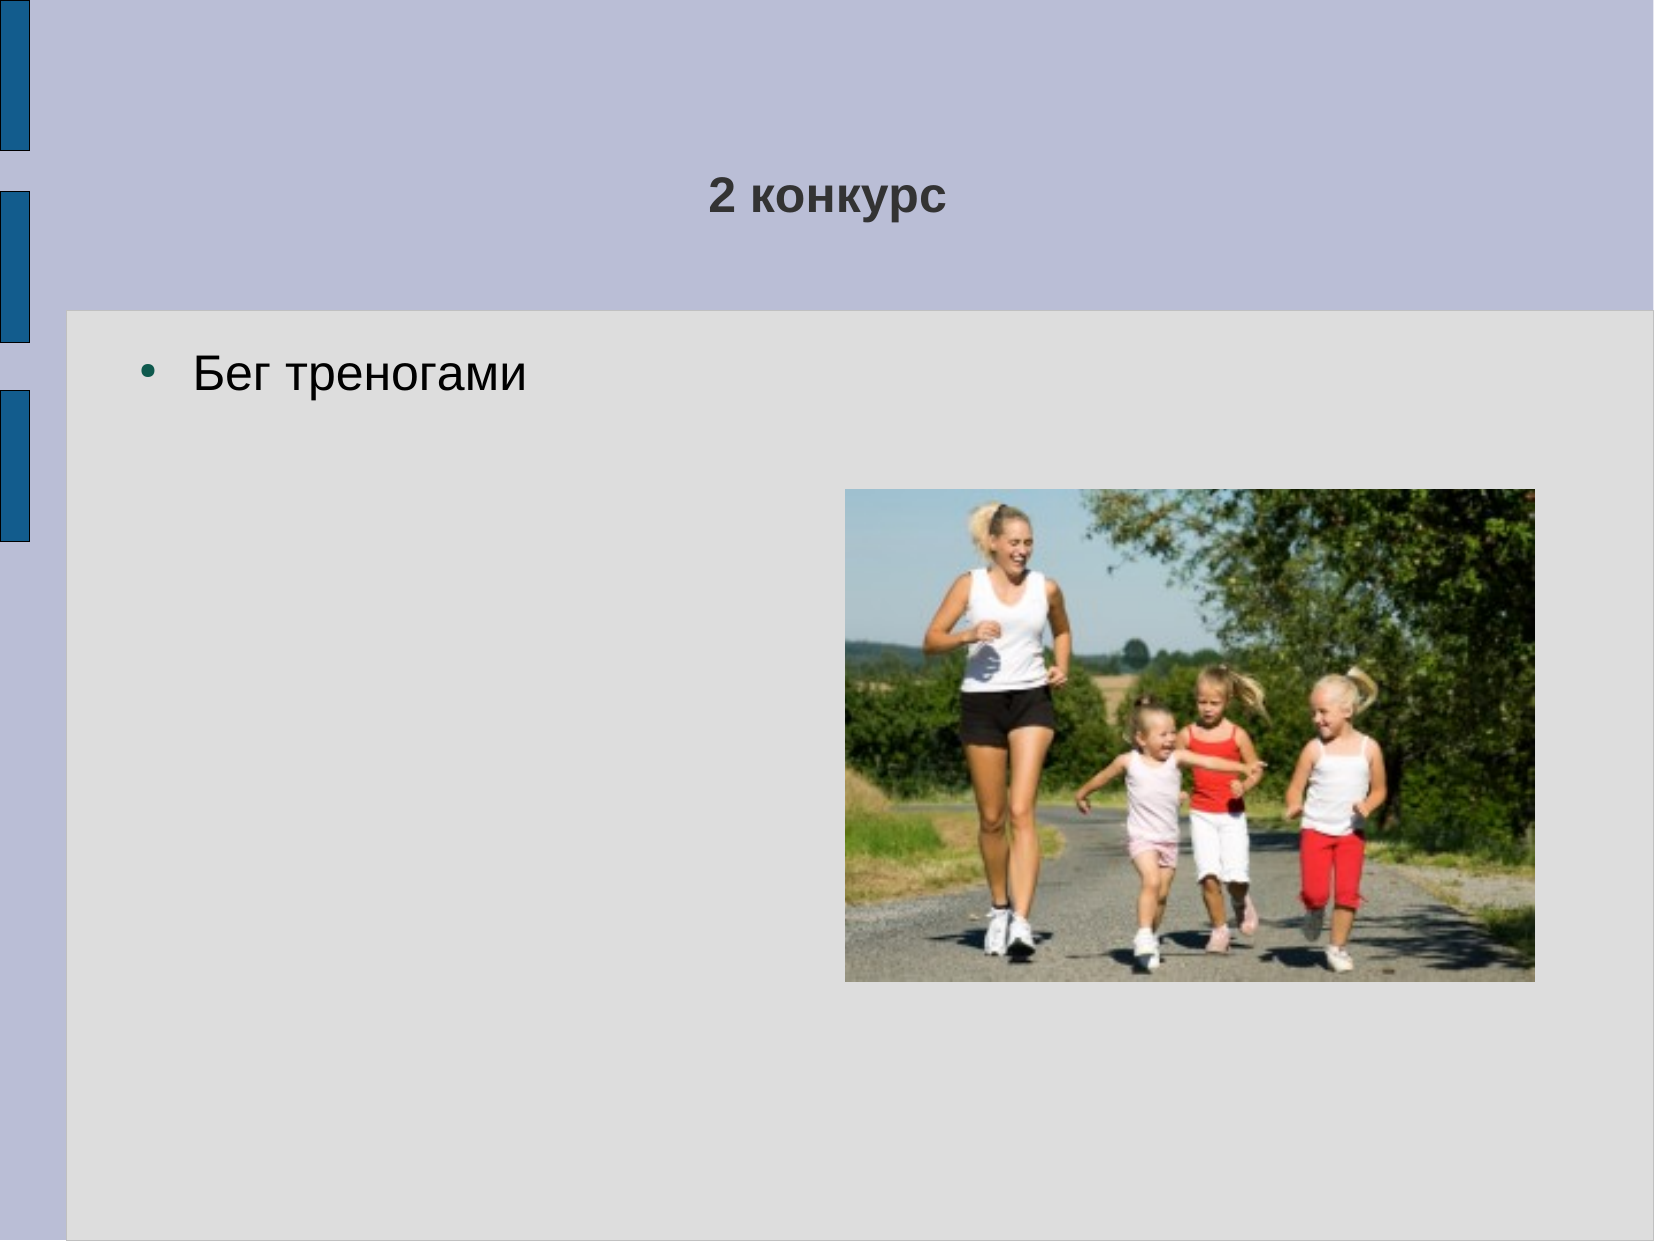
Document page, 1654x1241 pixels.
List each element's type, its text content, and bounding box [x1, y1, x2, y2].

picture [845, 489, 1535, 982]
title 2 конкурс [121, 91, 1534, 299]
list Бег треногами [121, 344, 811, 1127]
